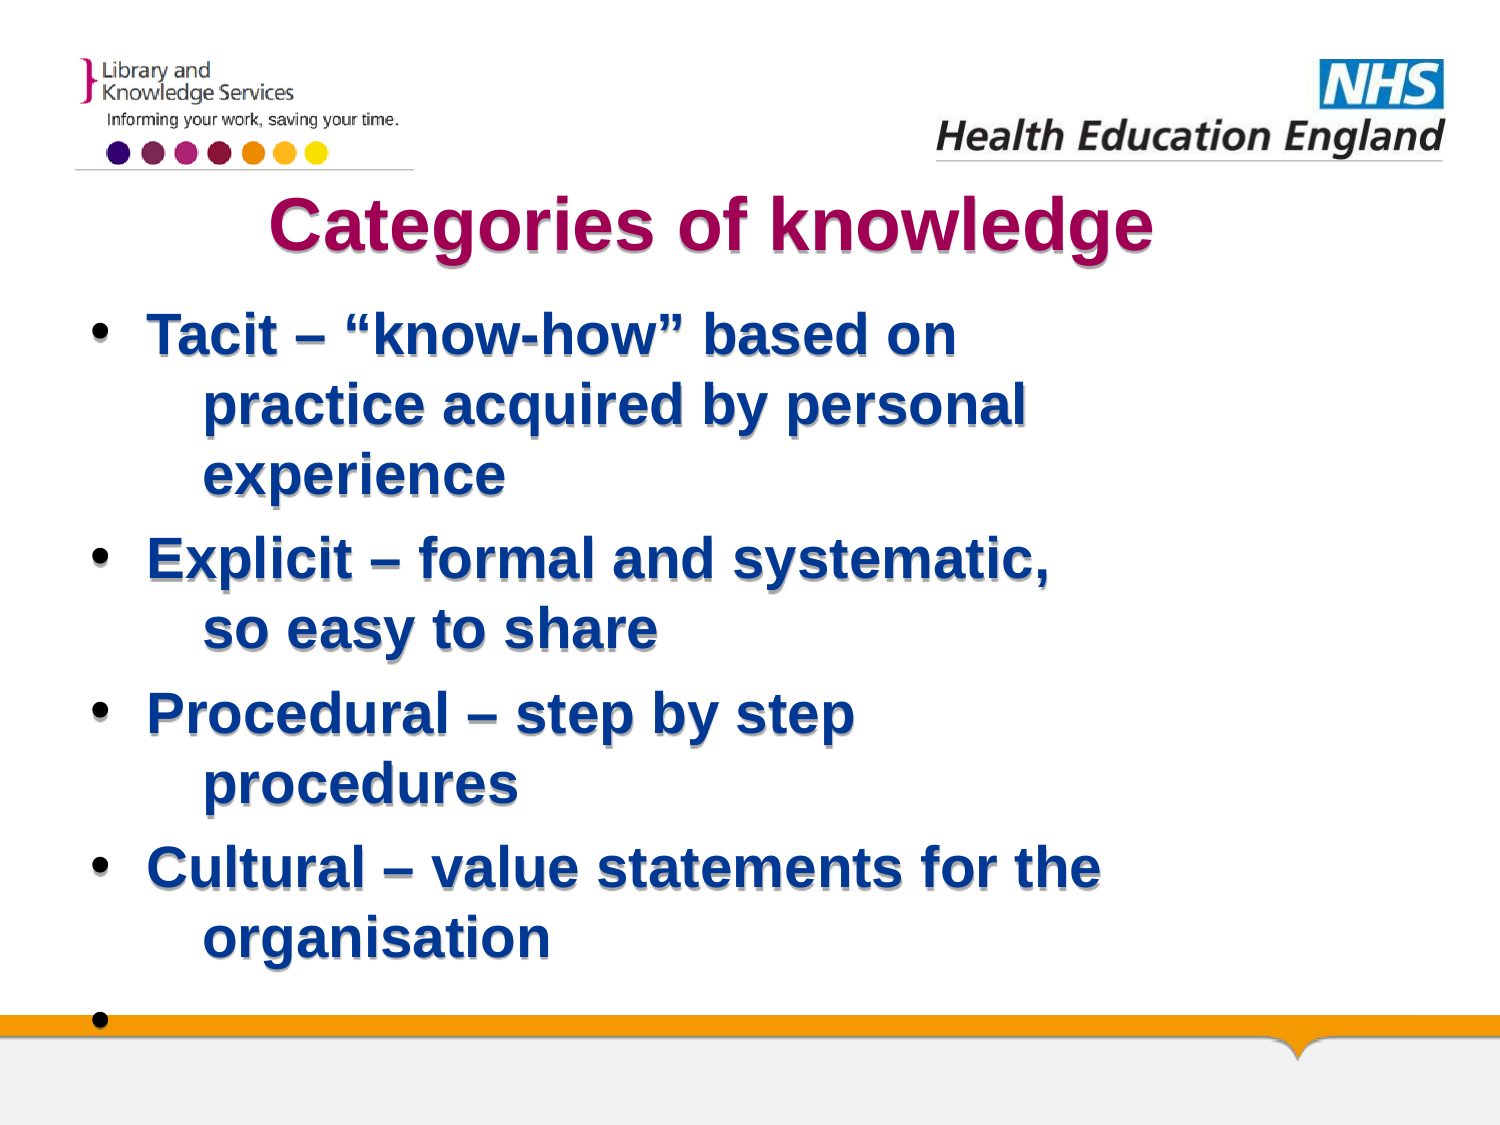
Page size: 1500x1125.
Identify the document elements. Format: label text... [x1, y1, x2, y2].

picture [75, 54, 416, 169]
subtitle Tacit – “know-how” based on practice acquired by personal experience Explicit – formal and systematic, so easy to share Procedural – step by step procedures Cultural – value statements for the organisation [75, 288, 1126, 384]
title Categories of knowledge [75, 168, 1351, 280]
